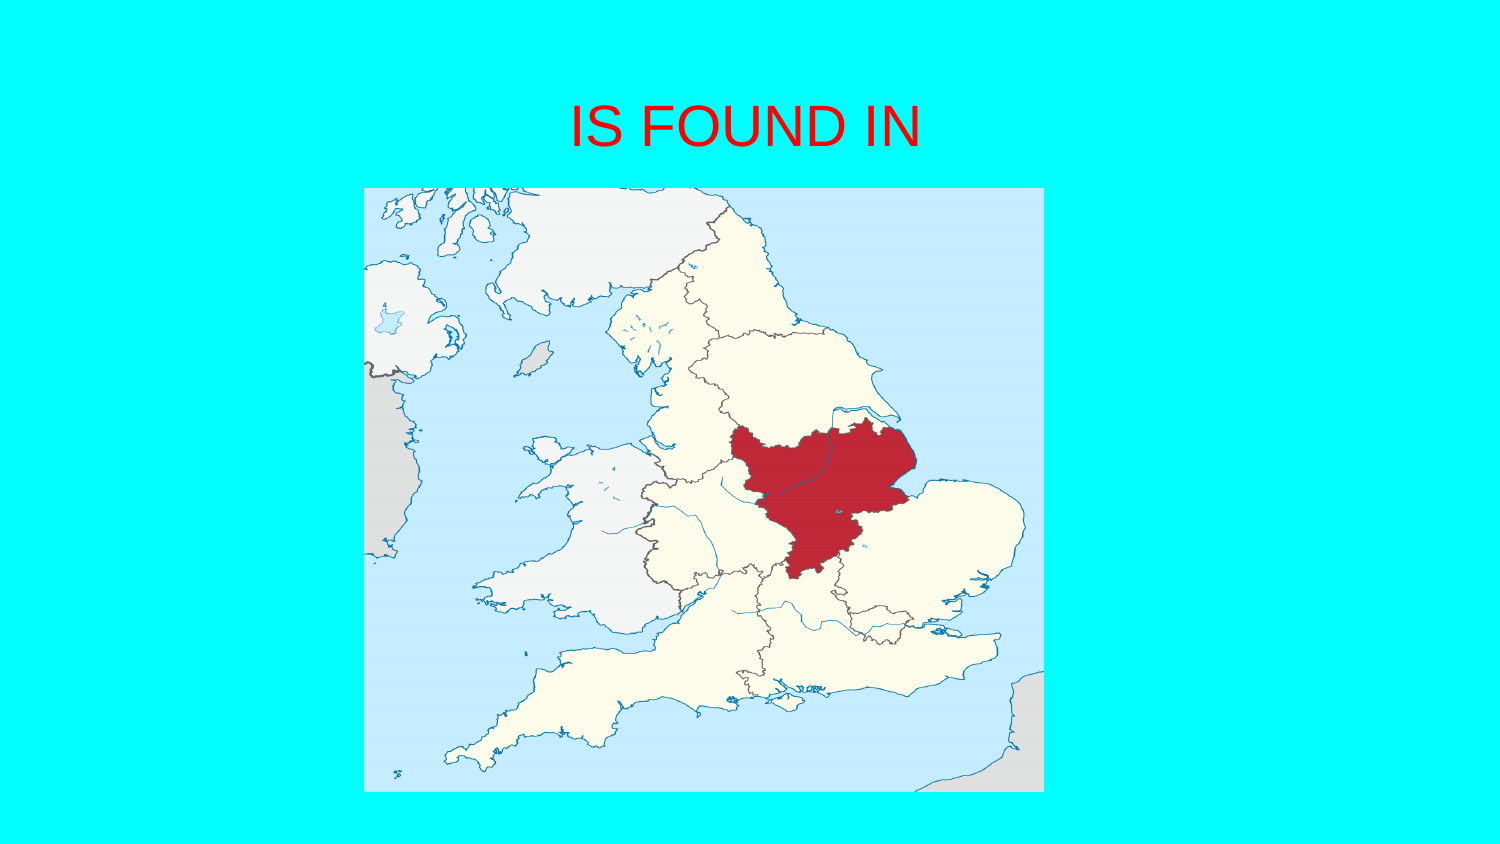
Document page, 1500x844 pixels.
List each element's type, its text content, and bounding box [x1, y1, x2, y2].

picture [364, 188, 1044, 792]
title IS FOUND IN [51, 72, 1449, 167]
